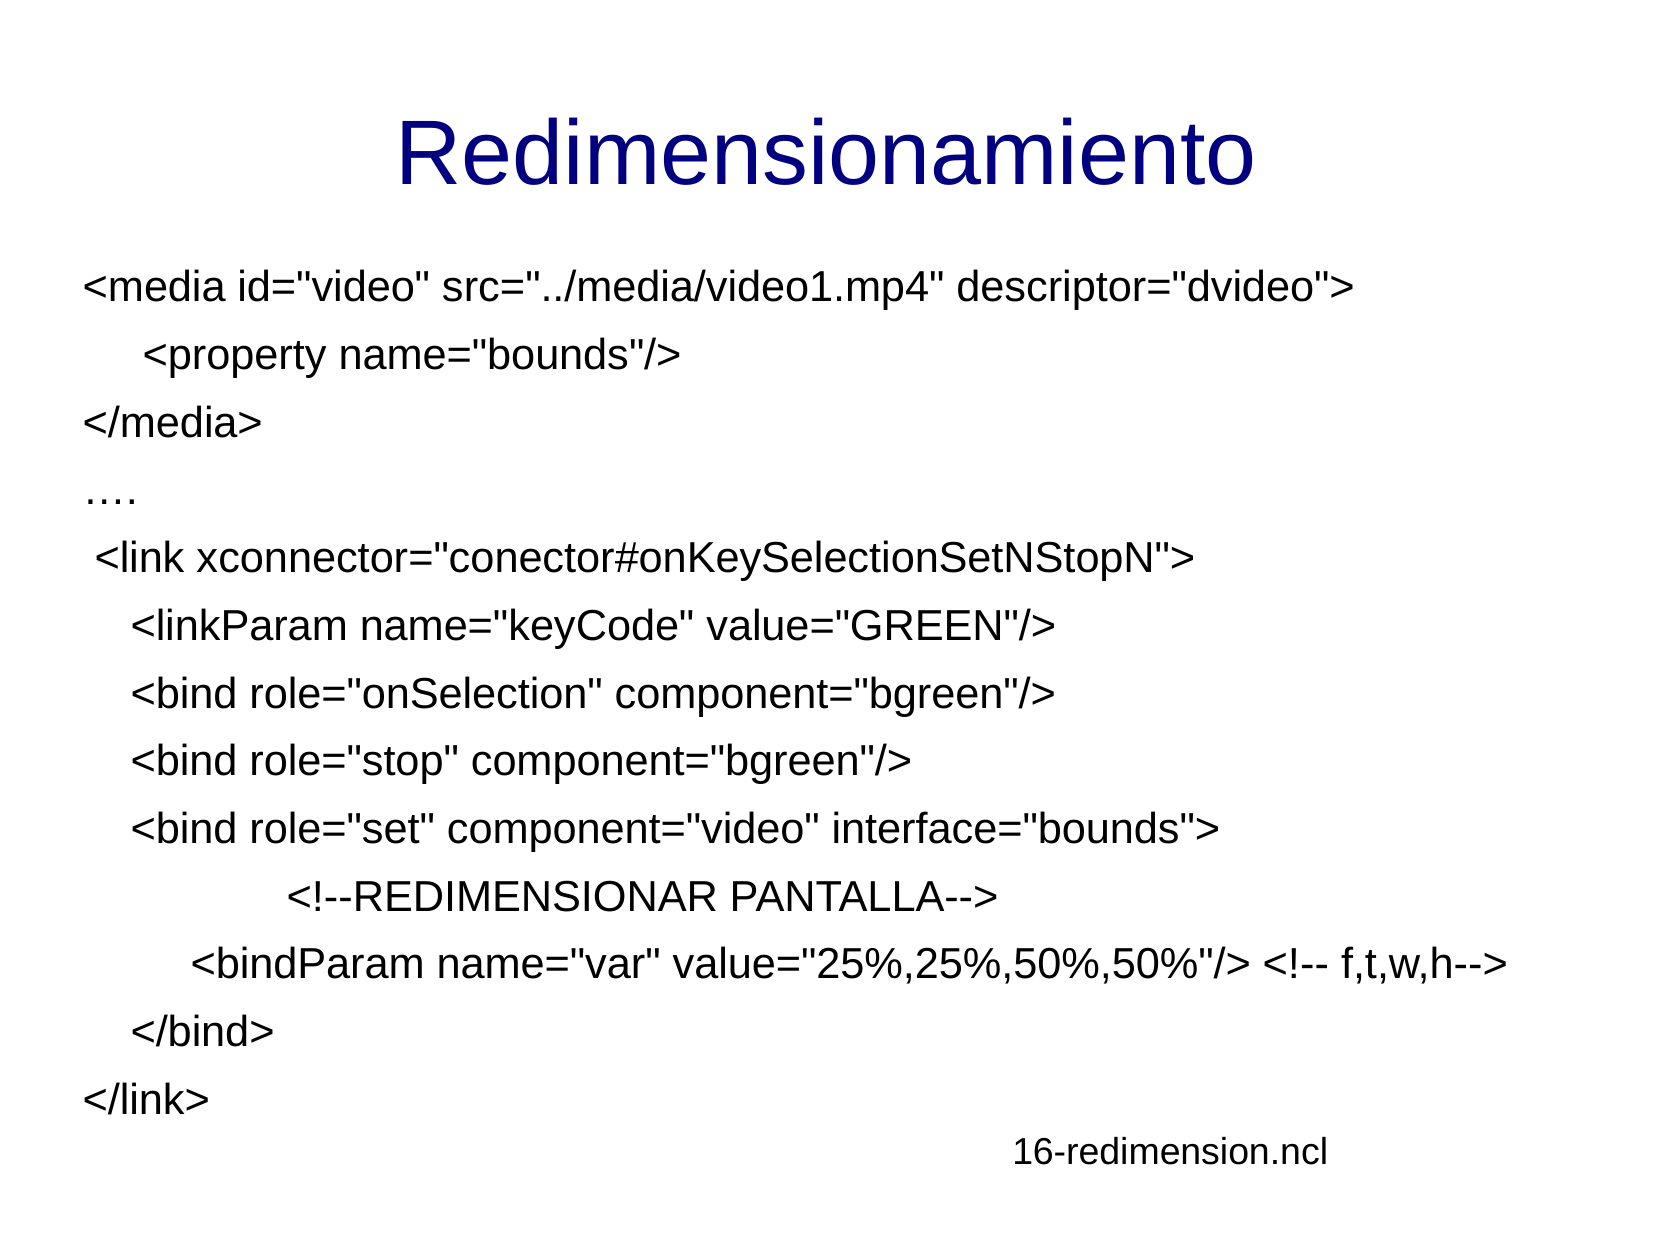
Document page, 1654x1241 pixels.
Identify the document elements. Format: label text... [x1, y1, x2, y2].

title Redimensionamiento [82, 49, 1571, 257]
list <media id="video" src="../media/video1.mp4" descriptor="dvideo"> <property name="bounds"/> </media> …. <link xconnector="conector#onKeySelectionSetNStopN"> <linkParam name="keyCode" value="GREEN"/> <bind role="onSelection" component="bgreen"/> <bind role="stop" component="bgreen"/> <bind role="set" component="video" interface="bounds"> <!--REDIMENSIONAR PANTALLA--> <bindParam name="var" value="25%,25%,50%,50%"/> <!-- f,t,w,h--> </bind> </link> [82, 262, 1538, 1130]
text_box 16-redimension.ncl [997, 1123, 1344, 1183]
